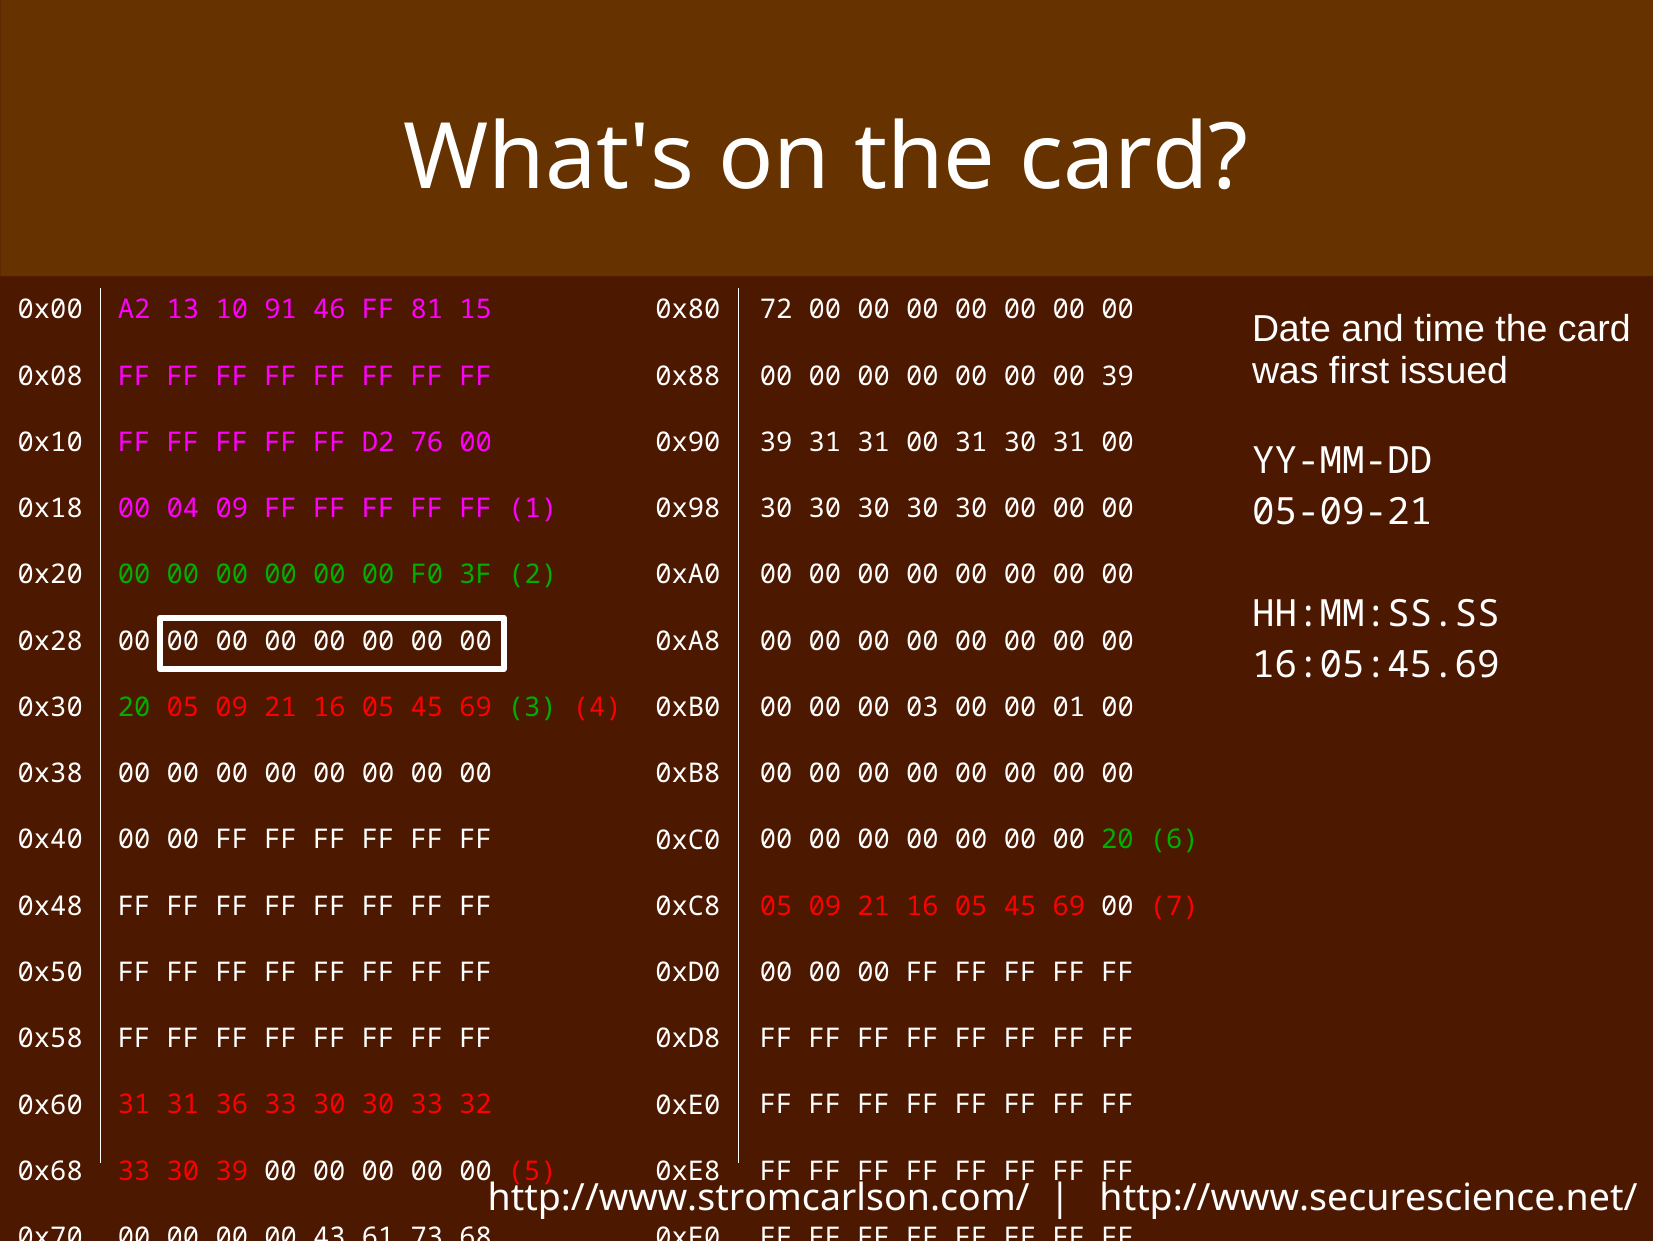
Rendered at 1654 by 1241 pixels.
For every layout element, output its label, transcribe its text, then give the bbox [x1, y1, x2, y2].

title What's on the card? [82, 49, 1571, 257]
text_box Date and time the card was first issued YY-MM-DD 05-09-21 HH:MM:SS.SS 16:05:45.69 [1237, 299, 1650, 629]
list A2 13 10 91 46 FF 81 15 FF FF FF FF FF FF FF FF FF FF FF FF FF D2 76 00 00 04 09 FF FF FF FF FF (1) 00 00 00 00 00 00 F0 3F (2) 00 00 00 00 00 00 00 00 20 05 09 21 16 05 45 69 (3) (4) 00 00 00 00 00 00 00 00 00 00 FF FF FF FF FF FF FF FF FF FF FF FF FF FF FF FF FF FF FF FF FF FF FF FF FF FF FF FF FF FF 31 31 36 33 30 30 33 32 33 30 39 00 00 00 00 00 (5) 00 00 00 00 43 61 73 68 20 43 75 73 74 6F 6D 65 [113, 290, 637, 1166]
list 0x80 0x88 0x90 0x98 0xA0 0xA8 0xB0 0xB8 0xC0 0xC8 0xD0 0xD8 0xE0 0xE8 0xF0 0xF8 [637, 290, 751, 1166]
list 72 00 00 00 00 00 00 00 00 00 00 00 00 00 00 39 39 31 31 00 31 30 31 00 30 30 30 30 30 00 00 00 00 00 00 00 00 00 00 00 00 00 00 00 00 00 00 00 00 00 00 03 00 00 01 00 00 00 00 00 00 00 00 00 00 00 00 00 00 00 00 20 (6) 05 09 21 16 05 45 69 00 (7) 00 00 00 FF FF FF FF FF FF FF FF FF FF FF FF FF FF FF FF FF FF FF FF FF FF FF FF FF FF FF FF FF FF FF FF FF FF FF FF FF FF FF FF FF FF 00 00 00 [751, 290, 1243, 1166]
list 0x00 0x08 0x10 0x18 0x20 0x28 0x30 0x38 0x40 0x48 0x50 0x58 0x60 0x68 0x70 0x78 [0, 290, 113, 1166]
